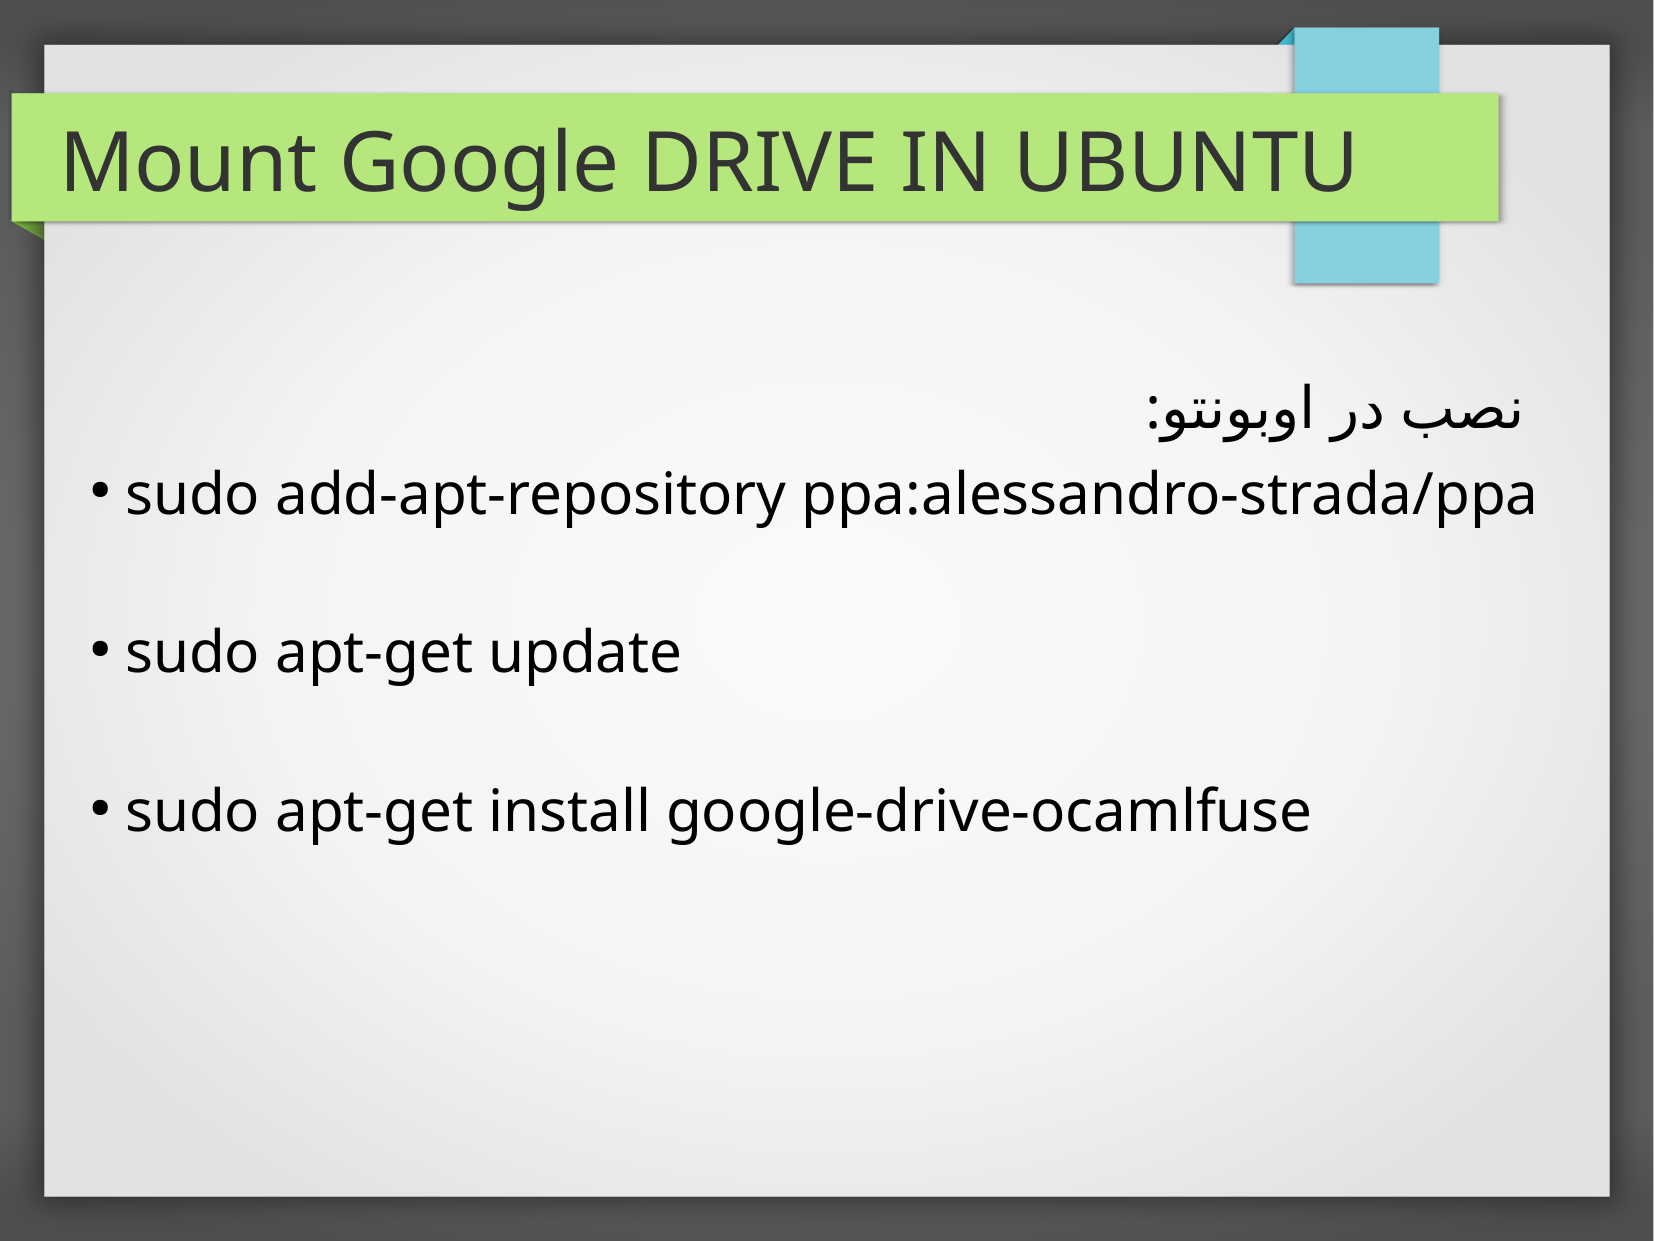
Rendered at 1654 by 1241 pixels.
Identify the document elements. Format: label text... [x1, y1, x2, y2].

picture [0, 0, 1654, 1241]
title Mount Google DRIVE IN UBUNTU [59, 55, 1548, 263]
text_box نصب در اوبونتو: sudo add-apt-repository ppa:alessandro-strada/ppa sudo apt-get update sudo apt-get install google-drive-ocamlfuse [75, 368, 1576, 914]
